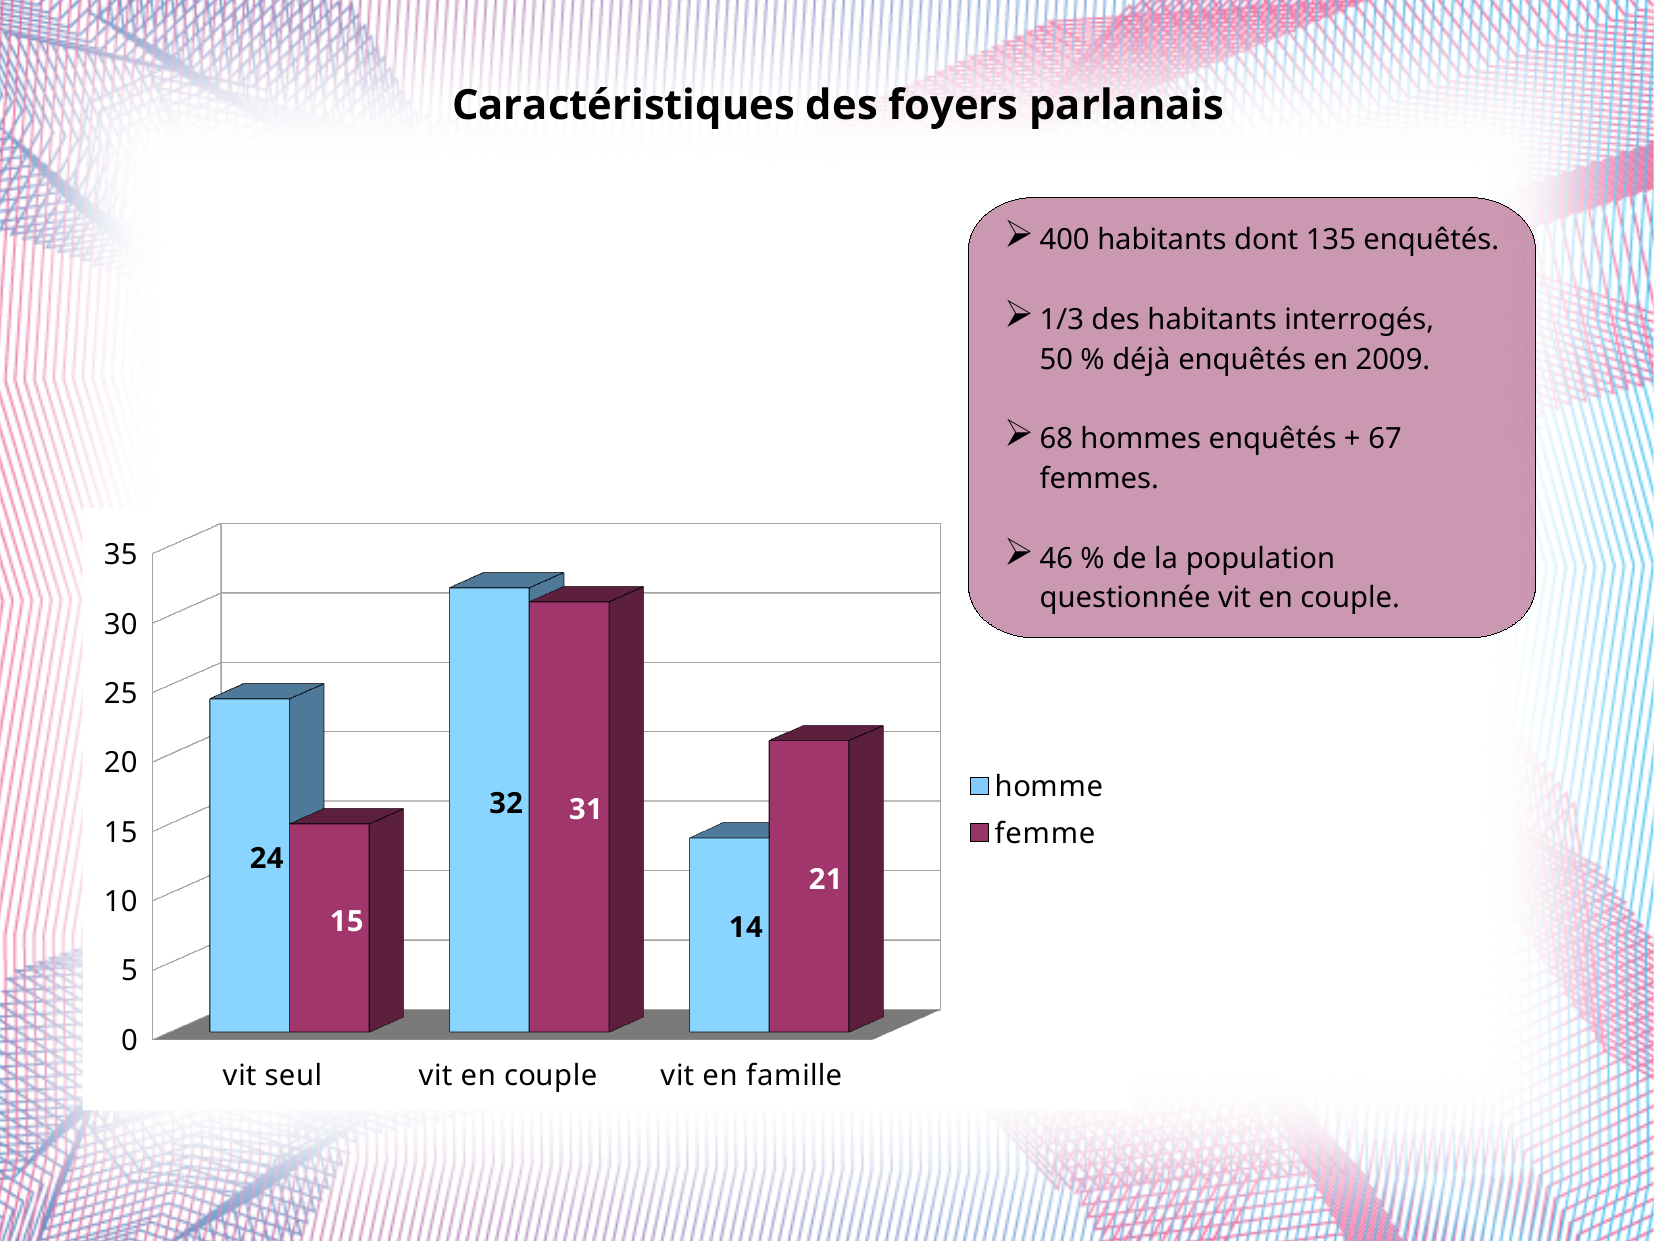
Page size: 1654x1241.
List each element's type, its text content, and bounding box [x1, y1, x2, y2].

picture [0, 0, 1654, 1241]
chart [82, 507, 1134, 1111]
text_box 400 habitants dont 135 enquêtés. 1/3 des habitants interrogés, 50 % déjà enquêtés en 2009. 68 hommes enquêtés + 67 femmes. 46 % de la population questionnée vit en couple. [968, 197, 1536, 638]
title Caractéristiques des foyers parlanais [94, 0, 1583, 208]
